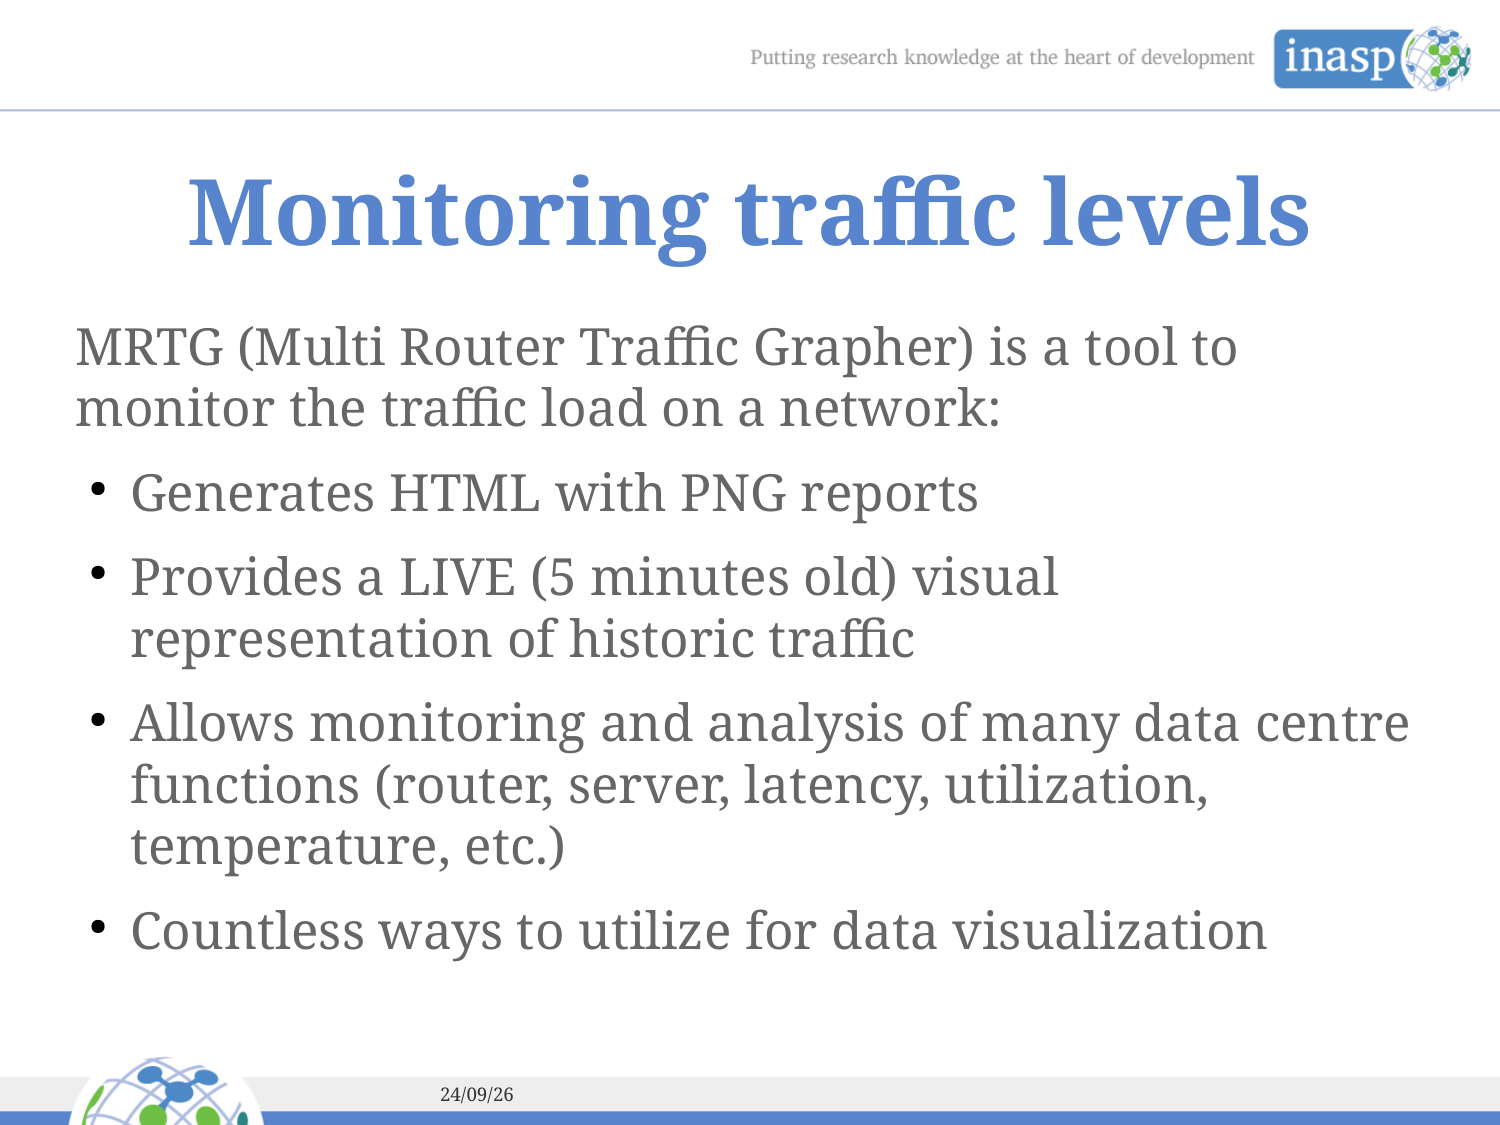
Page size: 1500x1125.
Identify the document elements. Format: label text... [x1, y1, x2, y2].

list MRTG (Multi Router Traffic Grapher) is a tool to monitor the traffic load on a network: Generates HTML with PNG reports Provides a LIVE (5 minutes old) visual representation of historic traffic Allows monitoring and analysis of many data centre functions (router, server, latency, utilization, temperature, etc.) Countless ways to utilize for data visualization [75, 313, 1426, 967]
picture [0, 0, 1500, 1125]
title Monitoring traffic levels [75, 129, 1426, 313]
